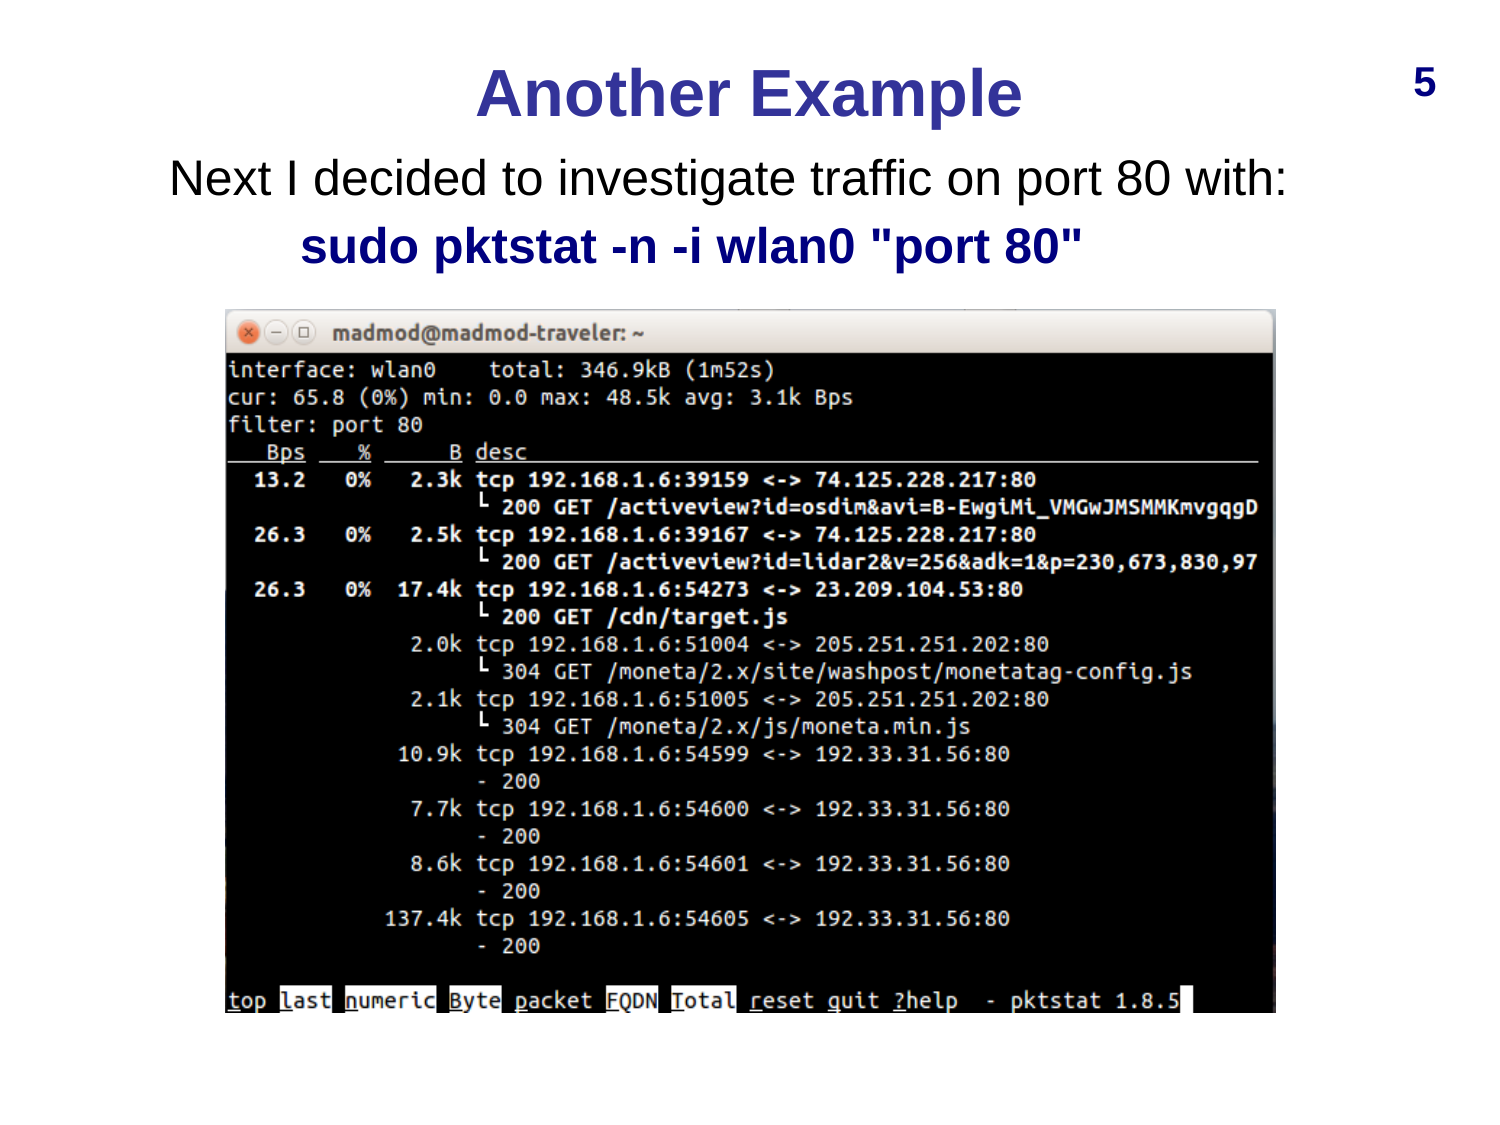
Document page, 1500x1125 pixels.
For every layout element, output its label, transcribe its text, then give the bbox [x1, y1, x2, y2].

list Next I decided to investigate traffic on port 80 with: sudo pktstat -n -i wlan0 "port 80" [112, 149, 1426, 283]
text_box 5 [1387, 47, 1463, 113]
title Another Example [112, 37, 1388, 151]
picture [225, 309, 1276, 1013]
